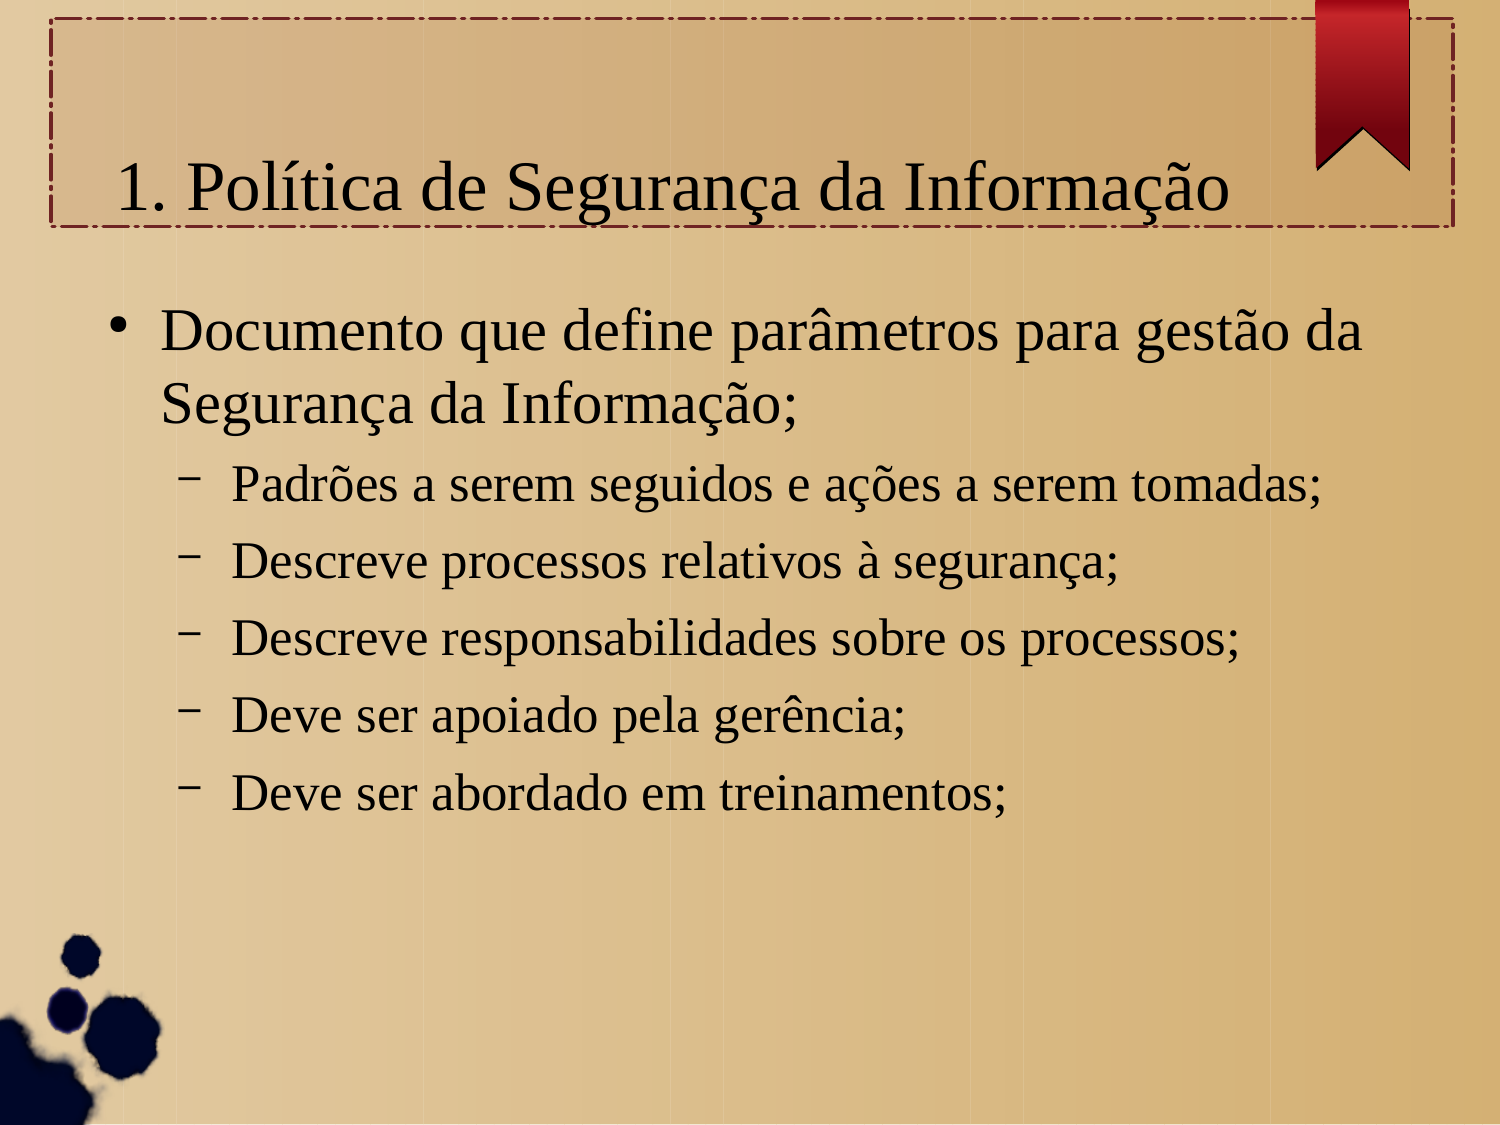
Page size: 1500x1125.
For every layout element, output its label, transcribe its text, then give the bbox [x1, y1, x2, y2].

list Documento que define parâmetros para gestão da Segurança da Informação; Padrões a serem seguidos e ações a serem tomadas; Descreve processos relativos à segurança; Descreve responsabilidades sobre os processos; Deve ser apoiado pela gerência; Deve ser abordado em treinamentos; [75, 282, 1426, 1006]
title 1. Política de Segurança da Informação [74, 20, 1313, 233]
